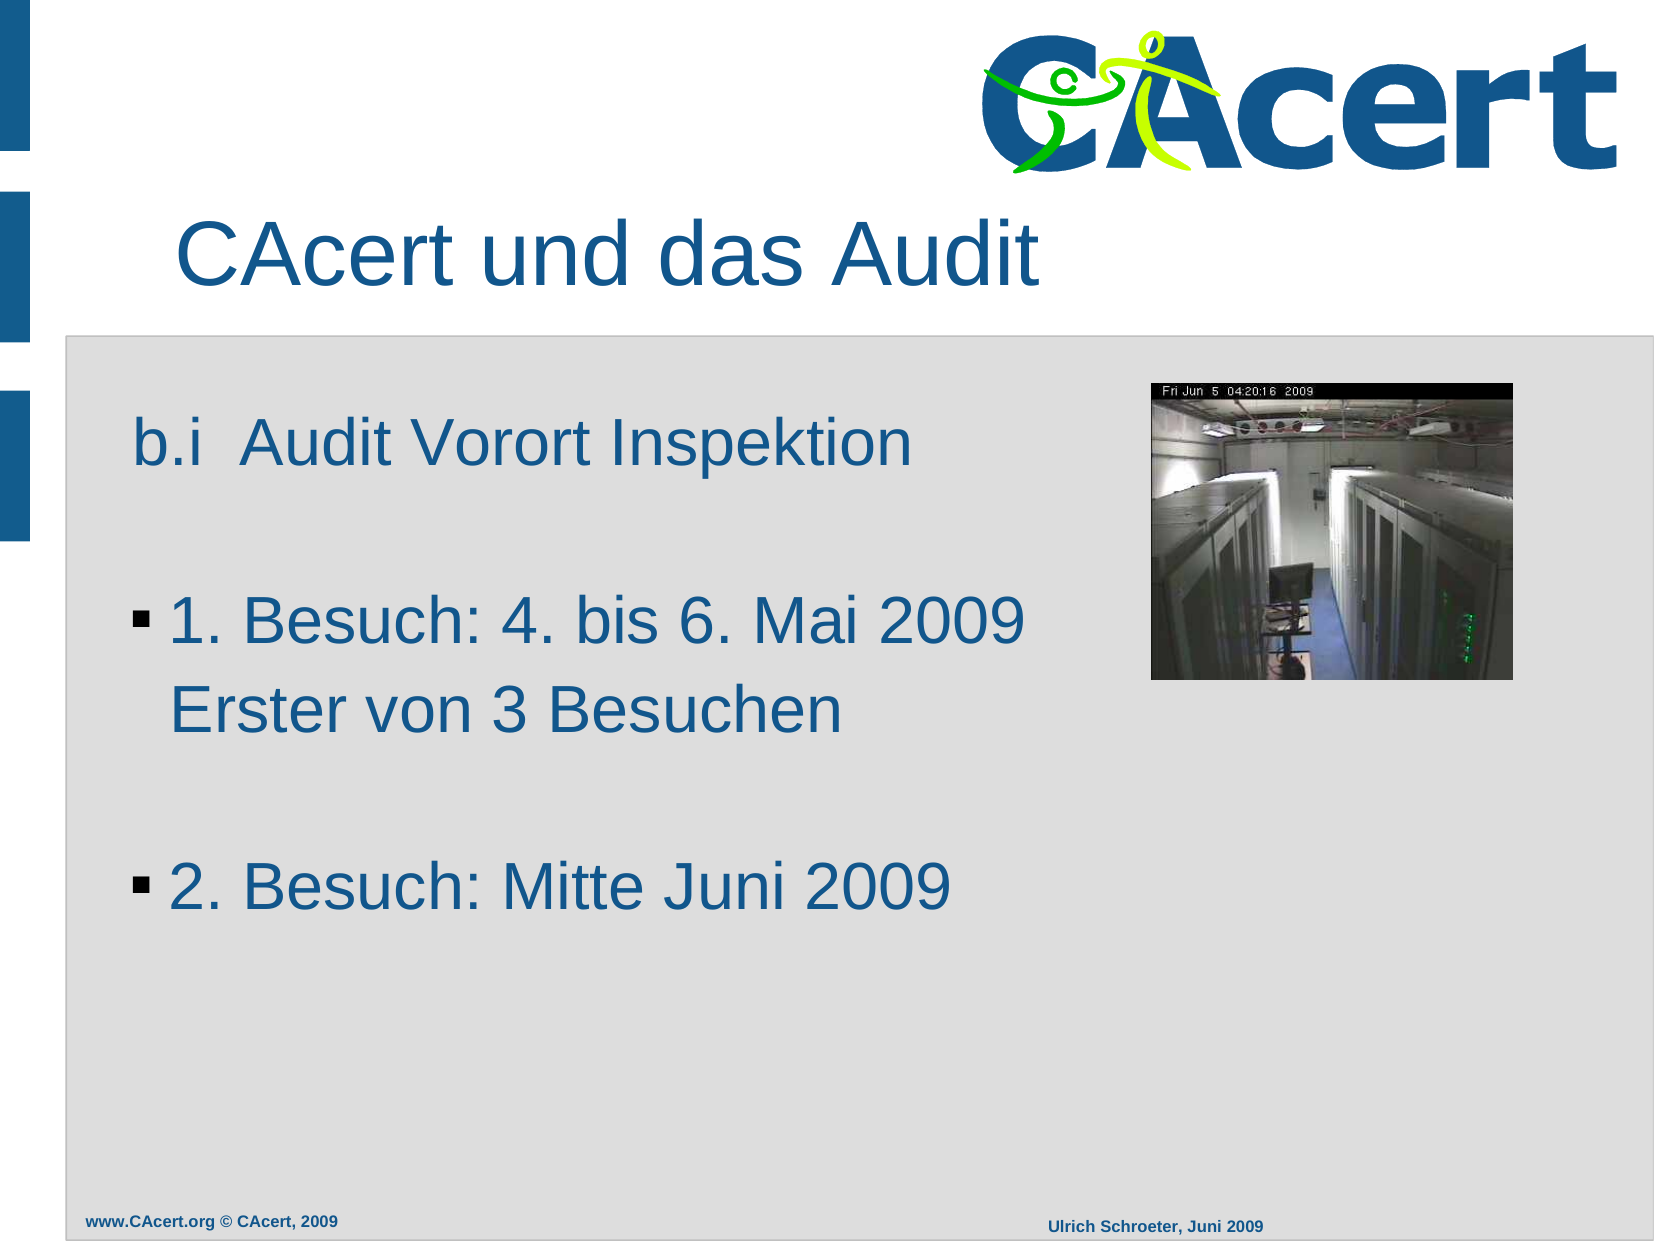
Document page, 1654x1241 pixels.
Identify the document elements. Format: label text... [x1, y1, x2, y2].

text_box b.i Audit Vorort Inspektion 1. Besuch: 4. bis 6. Mai 2009 Erster von 3 Besuchen 2. Besuch: Mitte Juni 2009 [118, 383, 1042, 932]
text_box CAcert und das Audit [118, 195, 1046, 313]
picture [1151, 383, 1513, 680]
